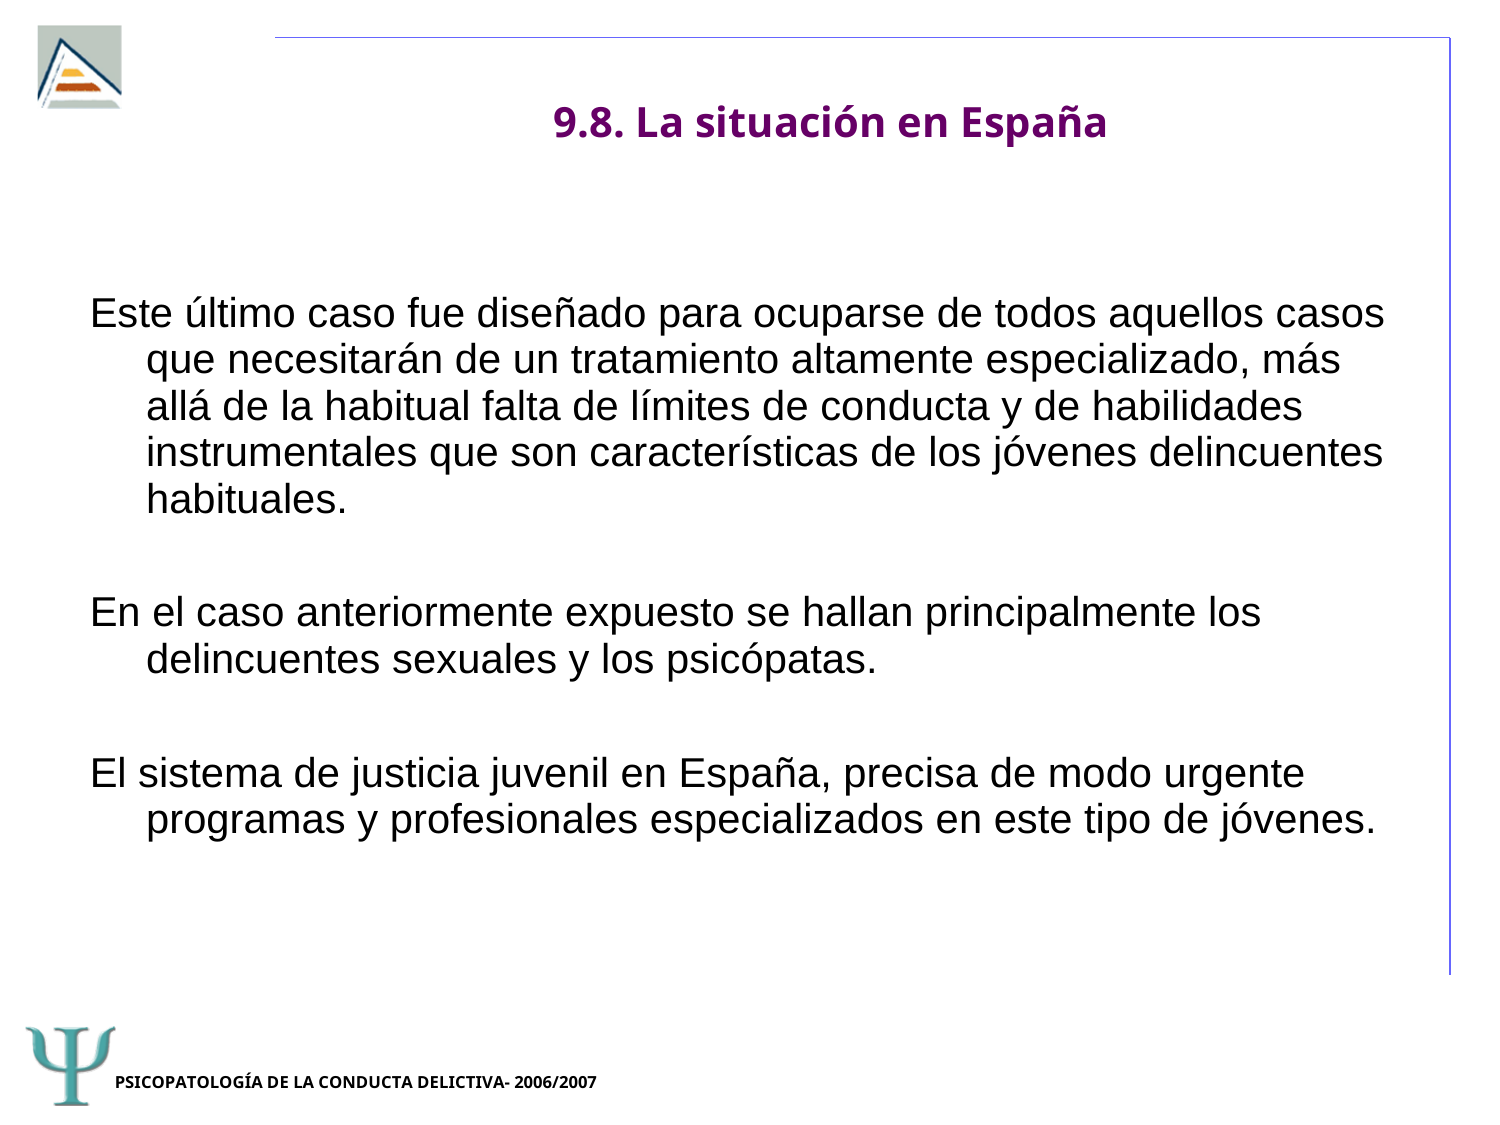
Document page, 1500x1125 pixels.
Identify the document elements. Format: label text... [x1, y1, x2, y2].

list Este último caso fue diseñado para ocuparse de todos aquellos casos que necesitarán de un tratamiento altamente especializado, más allá de la habitual falta de límites de conducta y de habilidades instrumentales que son características de los jóvenes delincuentes habituales. En el caso anteriormente expuesto se hallan principalmente los delincuentes sexuales y los psicópatas. El sistema de justicia juvenil en España, precisa de modo urgente programas y profesionales especializados en este tipo de jóvenes. [75, 224, 1426, 1125]
picture [24, 1024, 75, 1106]
title 9.8. La situación en España [262, 74, 1401, 168]
picture [37, 24, 122, 109]
